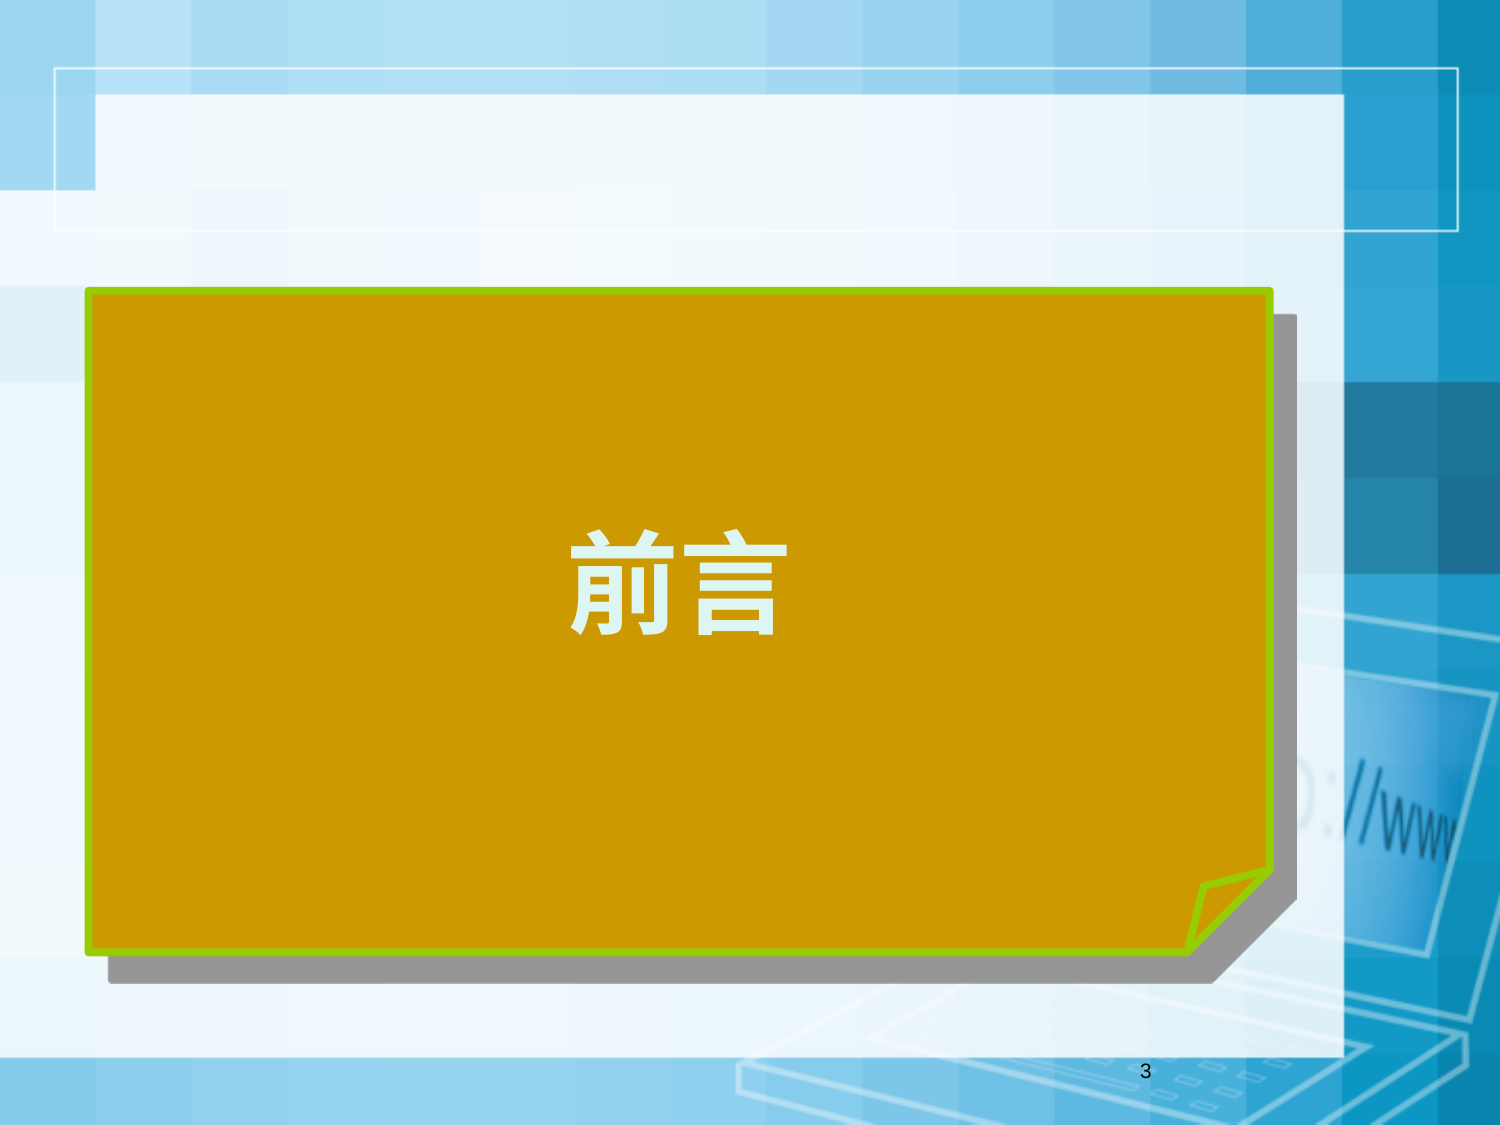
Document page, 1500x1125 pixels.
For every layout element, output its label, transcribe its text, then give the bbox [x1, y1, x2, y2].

text_box [1125, 1050, 1338, 1125]
text_box 前言 [88, 290, 1270, 953]
